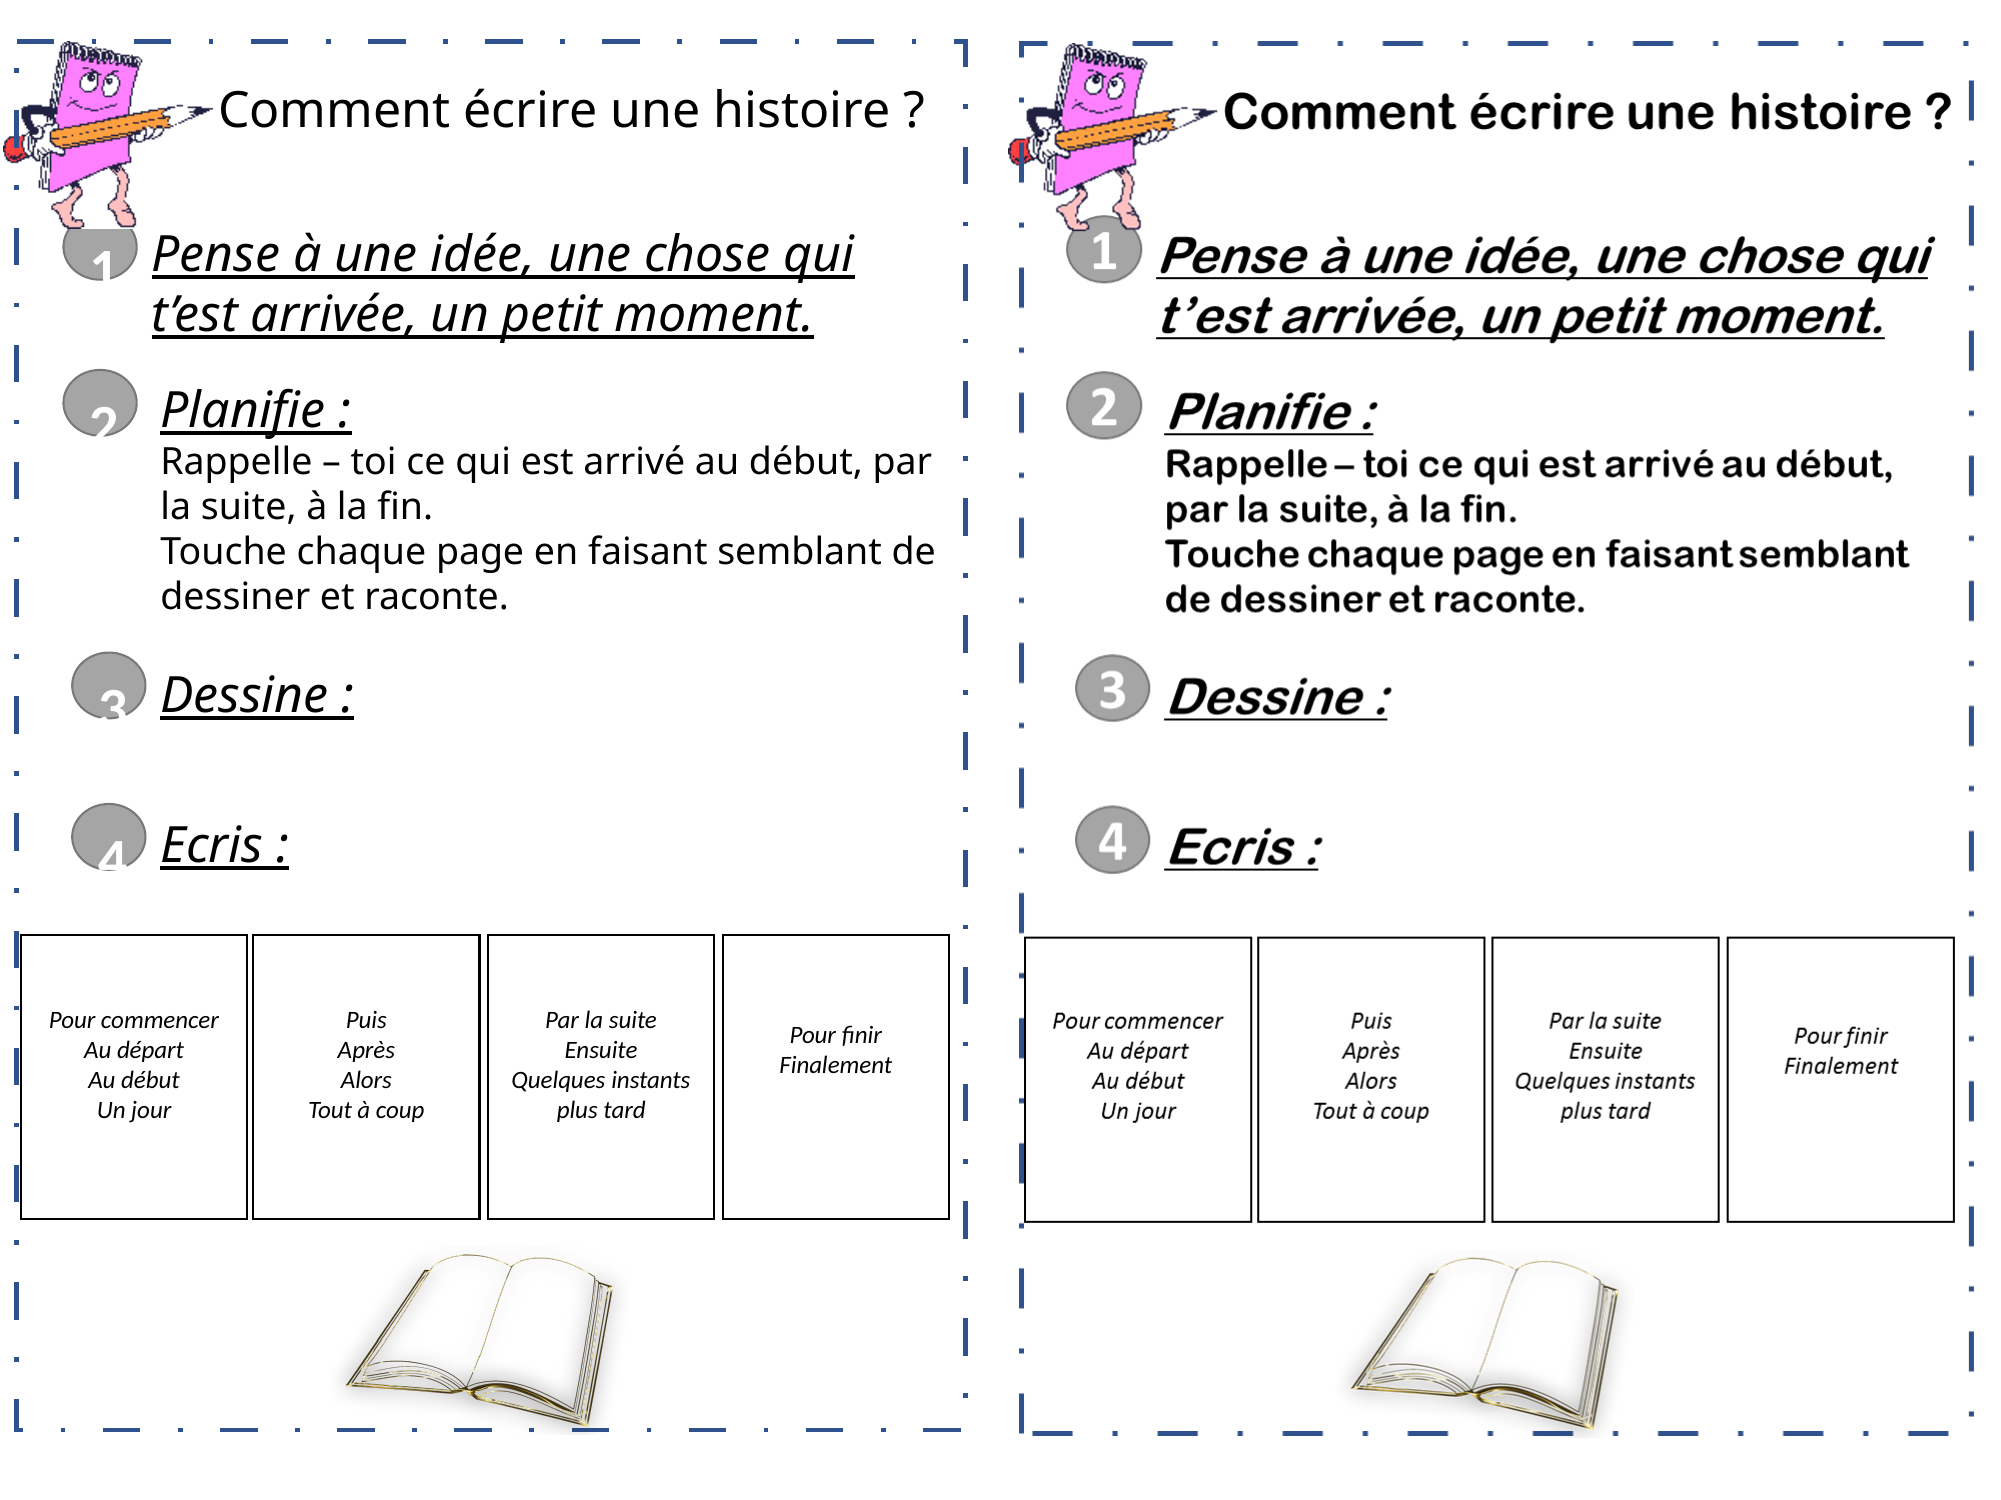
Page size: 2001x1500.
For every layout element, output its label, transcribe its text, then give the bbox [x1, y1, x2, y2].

text_box 2 [63, 369, 137, 436]
picture [3, 41, 213, 229]
text_box 1 [63, 229, 137, 280]
text_box Pense à une idée, une chose qui t’est arrivée, un petit moment. [137, 214, 1008, 349]
text_box Pour commencer Au départ Au début Un jour [21, 935, 247, 1219]
text_box 3 [72, 652, 146, 719]
text_box Planifie : Rappelle – toi ce qui est arrivé au début, par la suite, à la fin. Touche chaque page en faisant semblant de dessiner et raconte. Dessine : Ecris : [145, 370, 965, 1015]
text_box Comment écrire une histoire ? [213, 70, 941, 145]
text_box 4 [72, 803, 146, 869]
text_box Puis Après Alors Tout à coup [253, 935, 480, 1219]
text_box 4 [105, 851, 115, 865]
text_box Pour finir Finalement [723, 935, 949, 1219]
picture [329, 1247, 630, 1435]
text_box Par la suite Ensuite Quelques instants plus tard [488, 935, 714, 1219]
picture [1008, 41, 2000, 1438]
